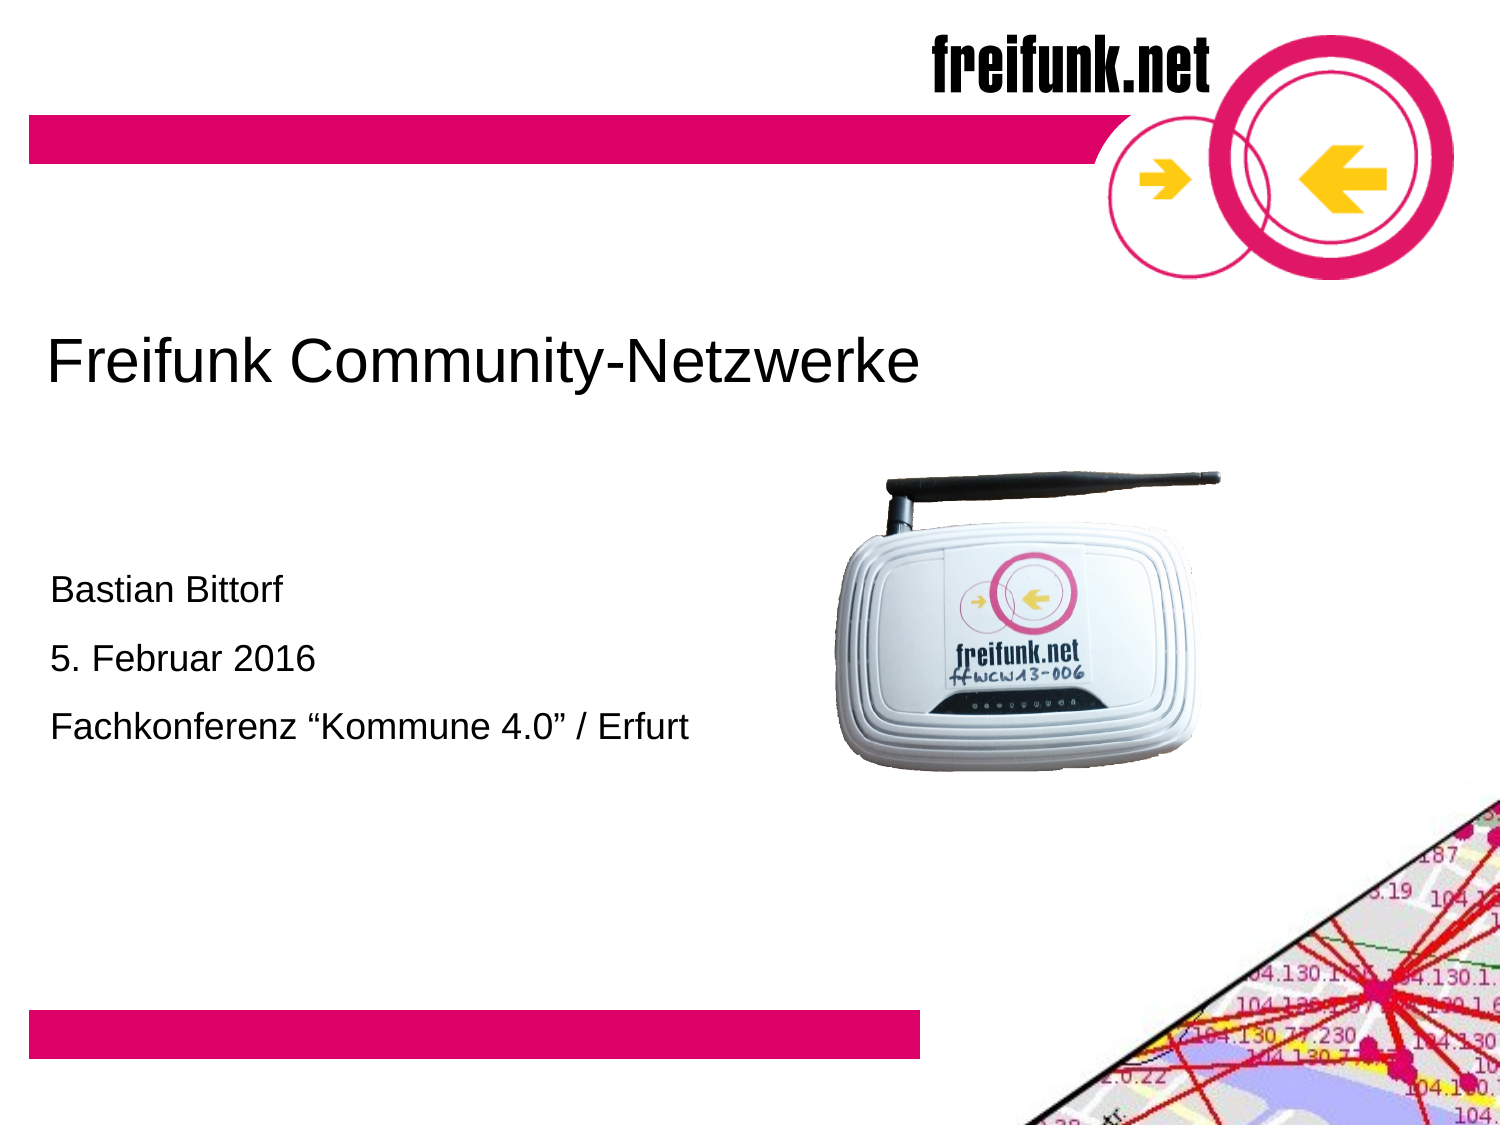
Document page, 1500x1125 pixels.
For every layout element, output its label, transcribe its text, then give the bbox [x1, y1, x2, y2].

picture [834, 470, 1221, 772]
text_box Bastian Bittorf 5. Februar 2016 Fachkonferenz “Kommune 4.0” / Erfurt [50, 565, 1053, 779]
picture [932, 34, 1454, 280]
text_box Freifunk Community-Netzwerke [46, 321, 1051, 539]
picture [920, 781, 1500, 1125]
